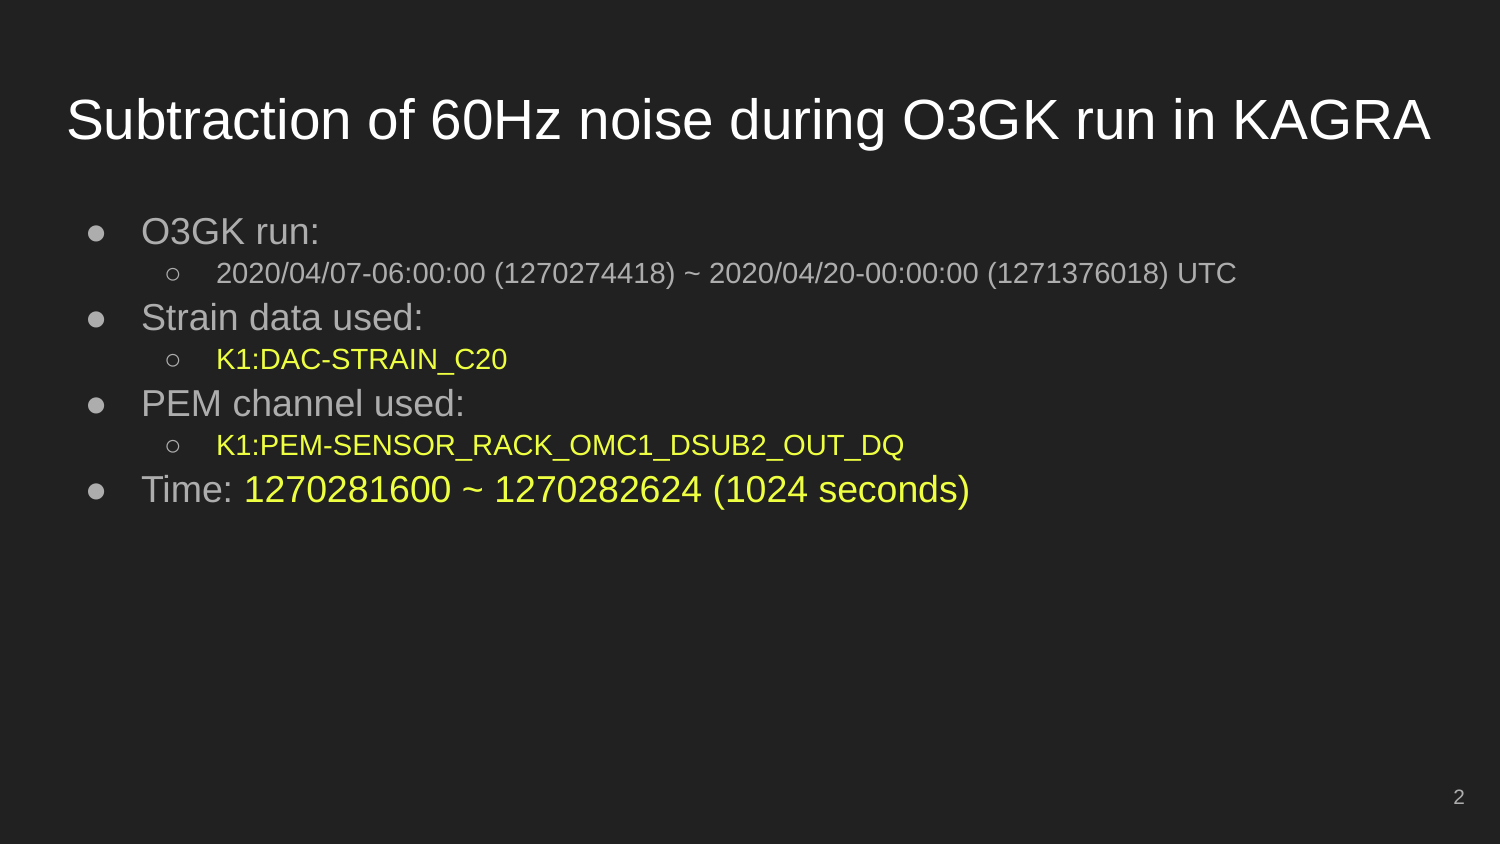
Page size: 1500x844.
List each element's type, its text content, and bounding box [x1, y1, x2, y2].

title Subtraction of 60Hz noise during O3GK run in KAGRA [51, 72, 1449, 167]
slide_number <number> [1389, 764, 1480, 830]
list O3GK run: 2020/04/07-06:00:00 (1270274418) ~ 2020/04/20-00:00:00 (1271376018) UTC Strain data used: K1:DAC-STRAIN_C20 PEM channel used: K1:PEM-SENSOR_RACK_OMC1_DSUB2_OUT_DQ Time: 1270281600 ~ 1270282624 (1024 seconds) [51, 189, 1449, 750]
